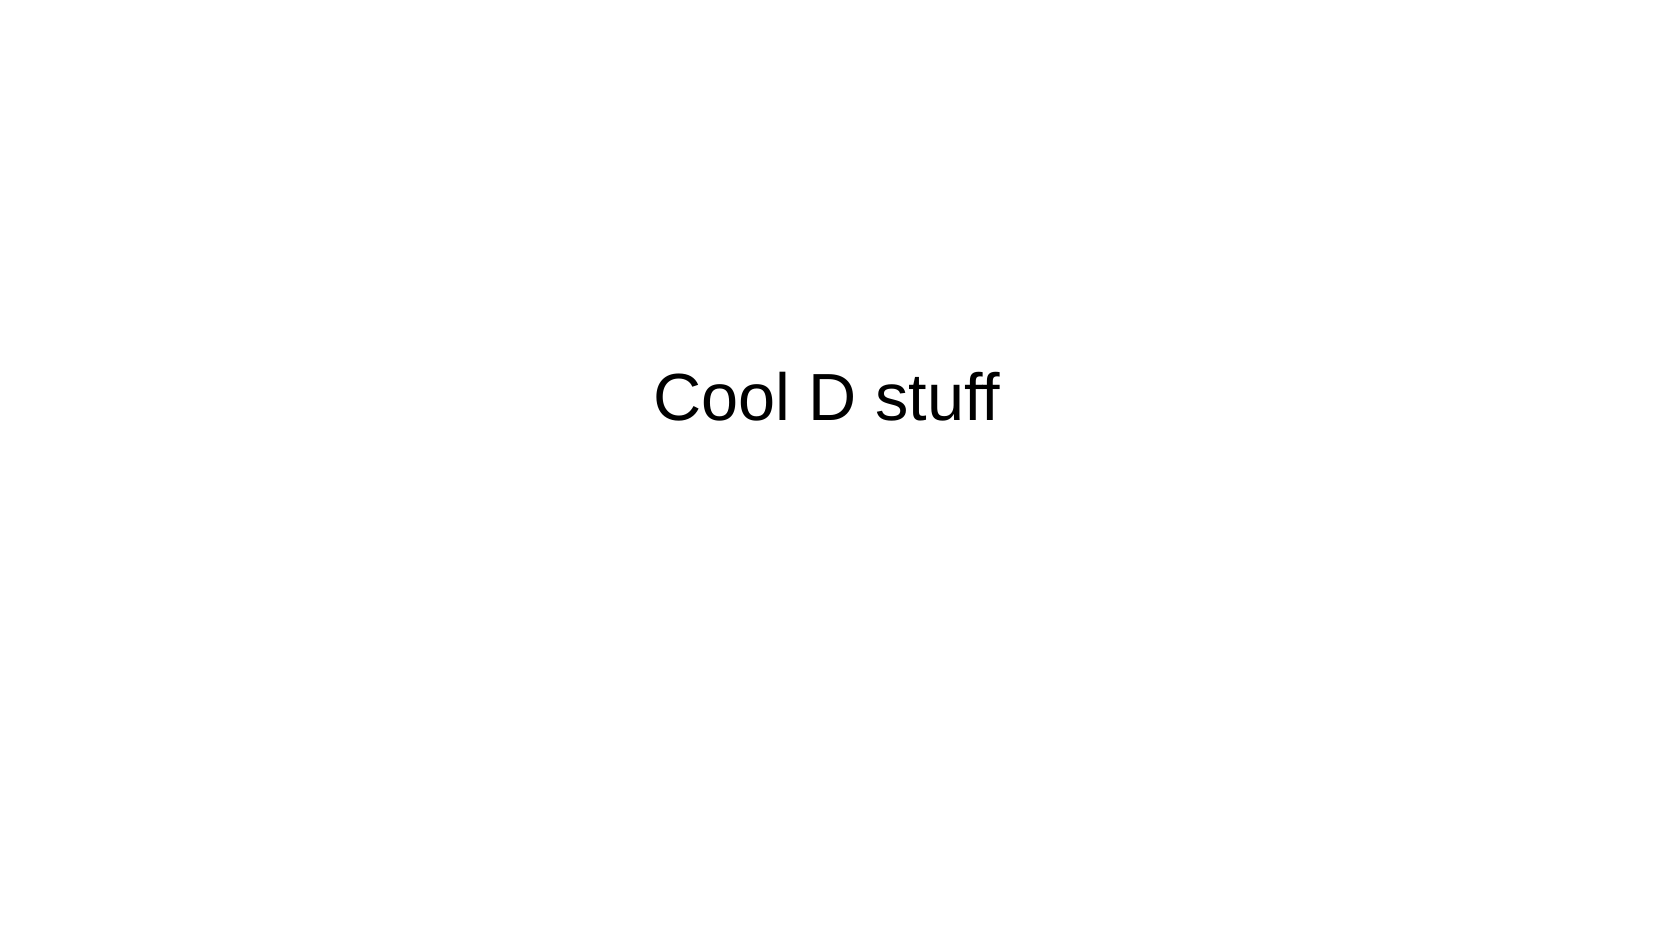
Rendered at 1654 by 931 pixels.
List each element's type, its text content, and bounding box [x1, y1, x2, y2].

subtitle Cool D stuff [82, 37, 1571, 757]
